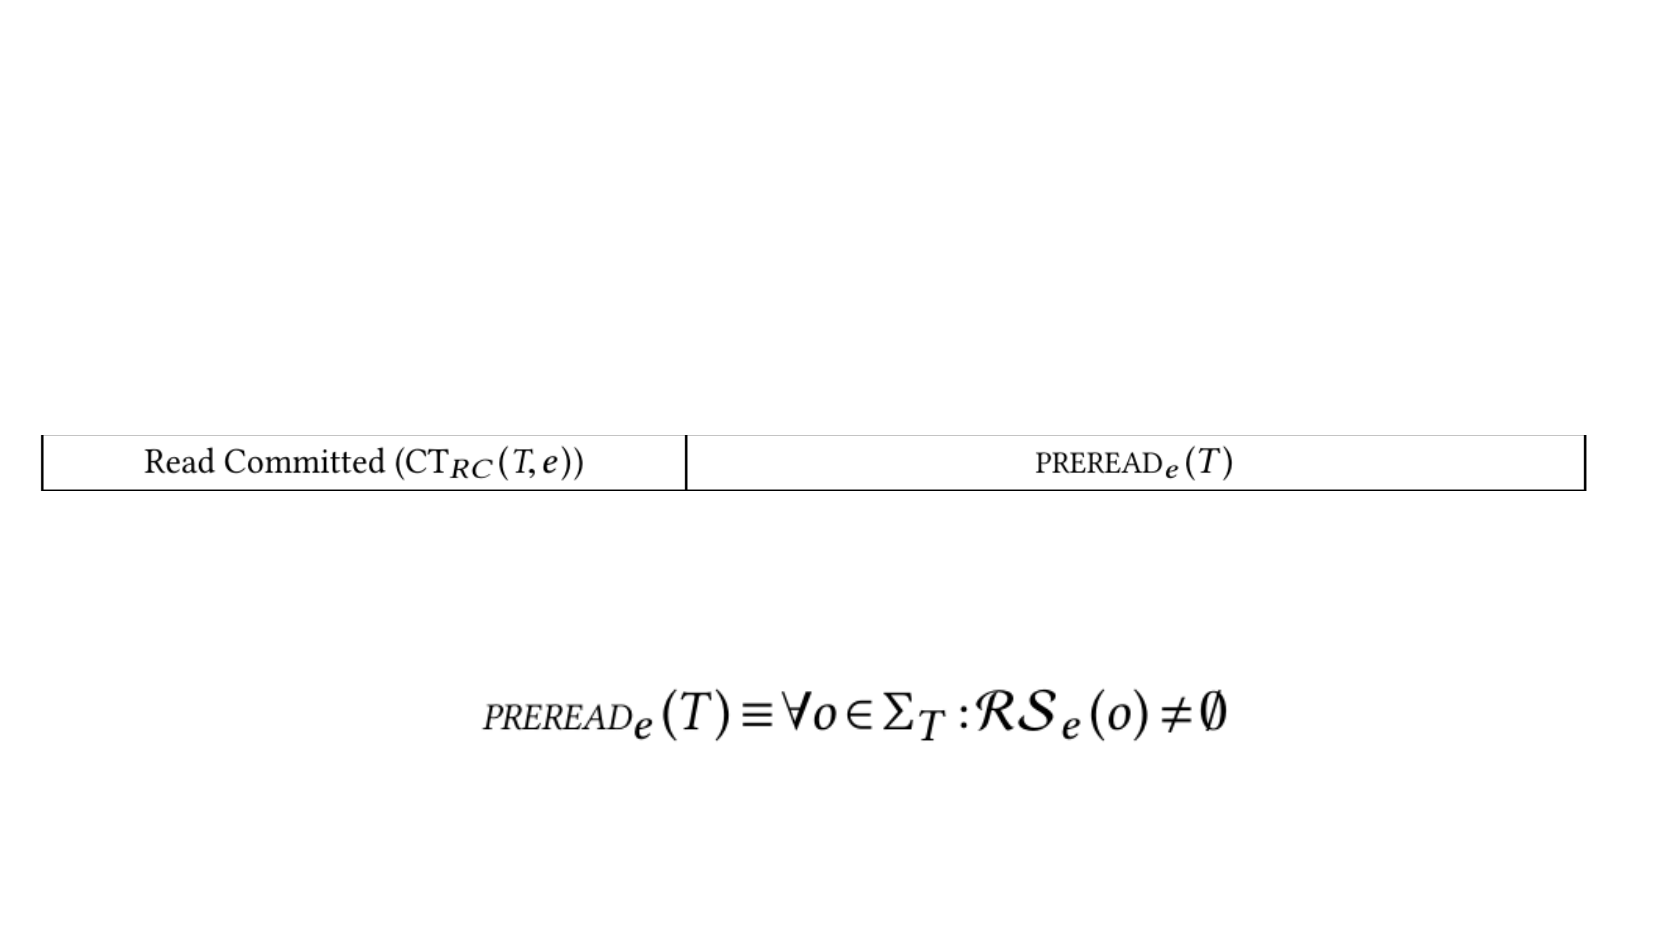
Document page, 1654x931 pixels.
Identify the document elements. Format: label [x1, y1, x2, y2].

picture [26, 435, 1620, 491]
picture [477, 671, 1231, 747]
